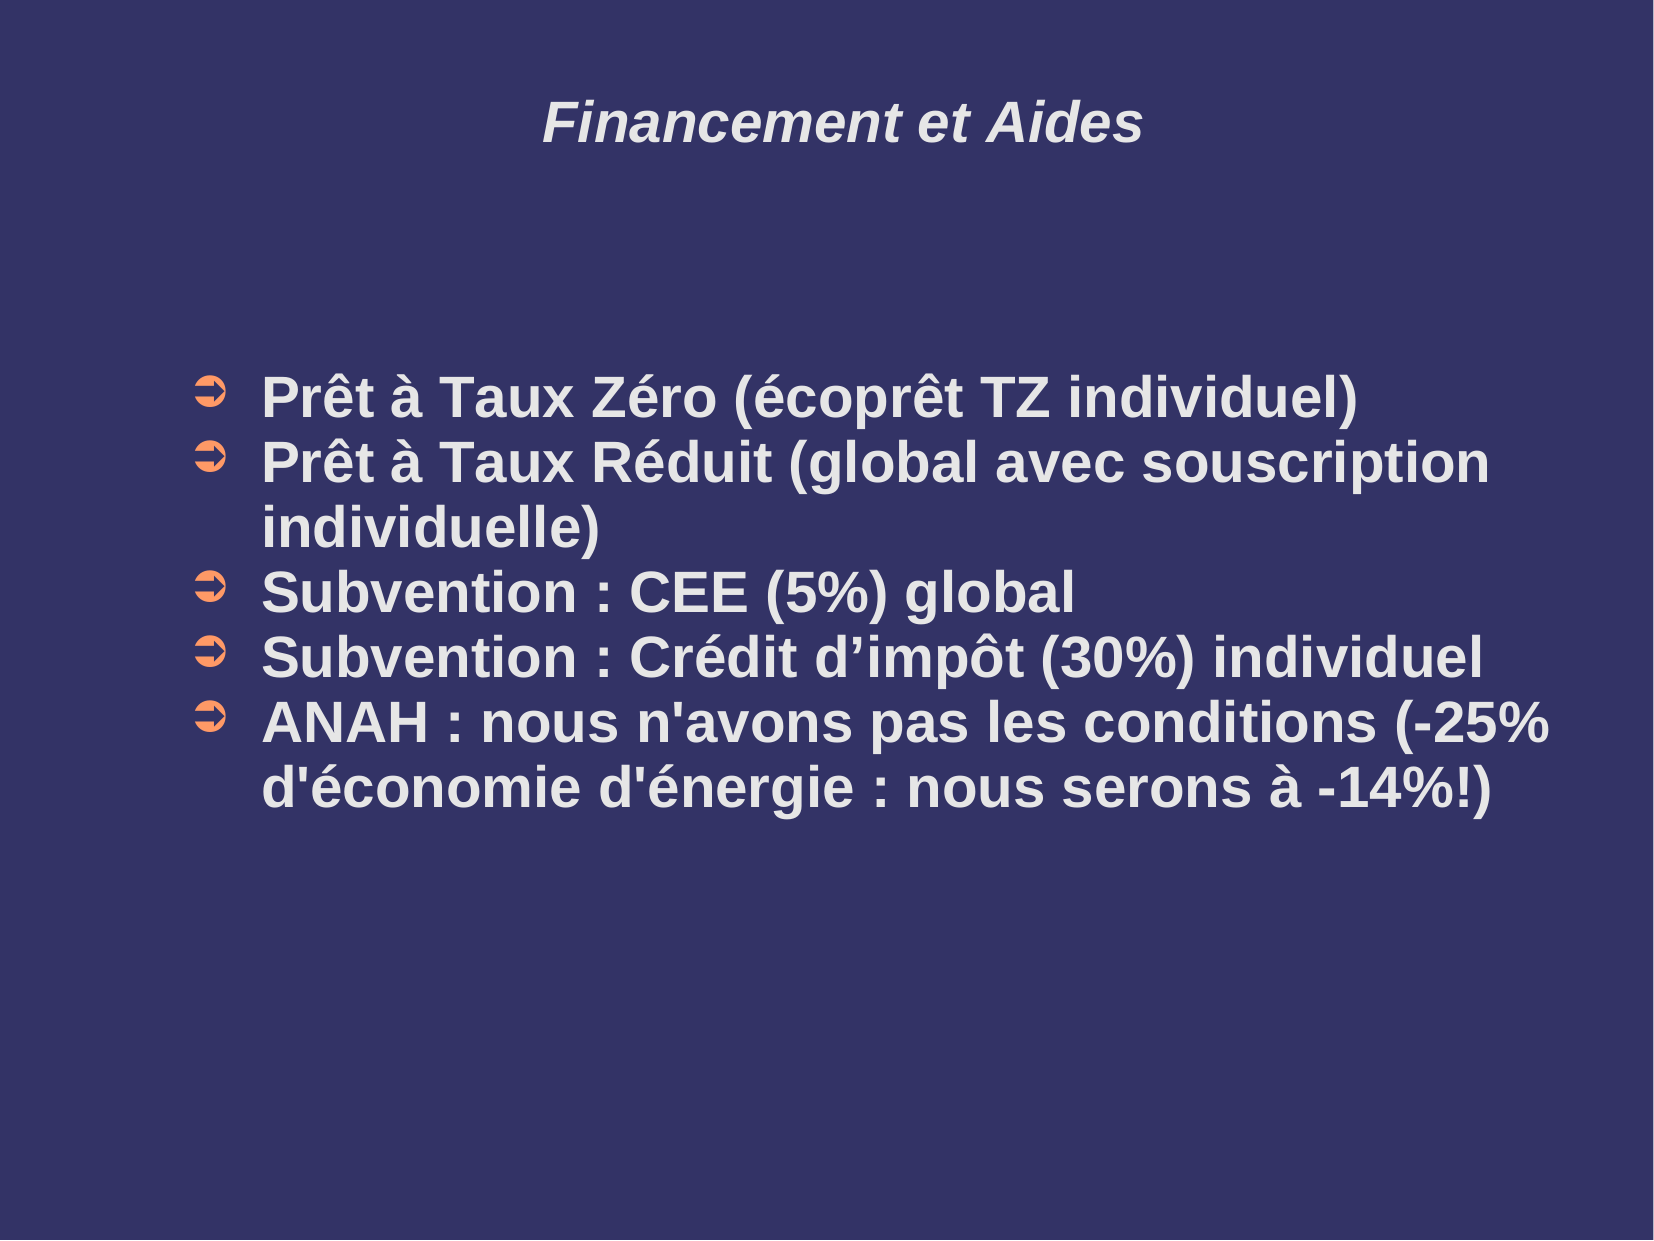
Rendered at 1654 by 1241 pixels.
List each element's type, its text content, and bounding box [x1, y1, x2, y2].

list Prêt à Taux Zéro (écoprêt TZ individuel) Prêt à Taux Réduit (global avec souscription individuelle) Subvention : CEE (5%) global Subvention : Crédit d’impôt (30%) individuel ANAH : nous n'avons pas les conditions (-25% d'économie d'énergie : nous serons à -14%!) [178, 364, 1570, 1147]
title Financement et Aides [121, 19, 1534, 227]
